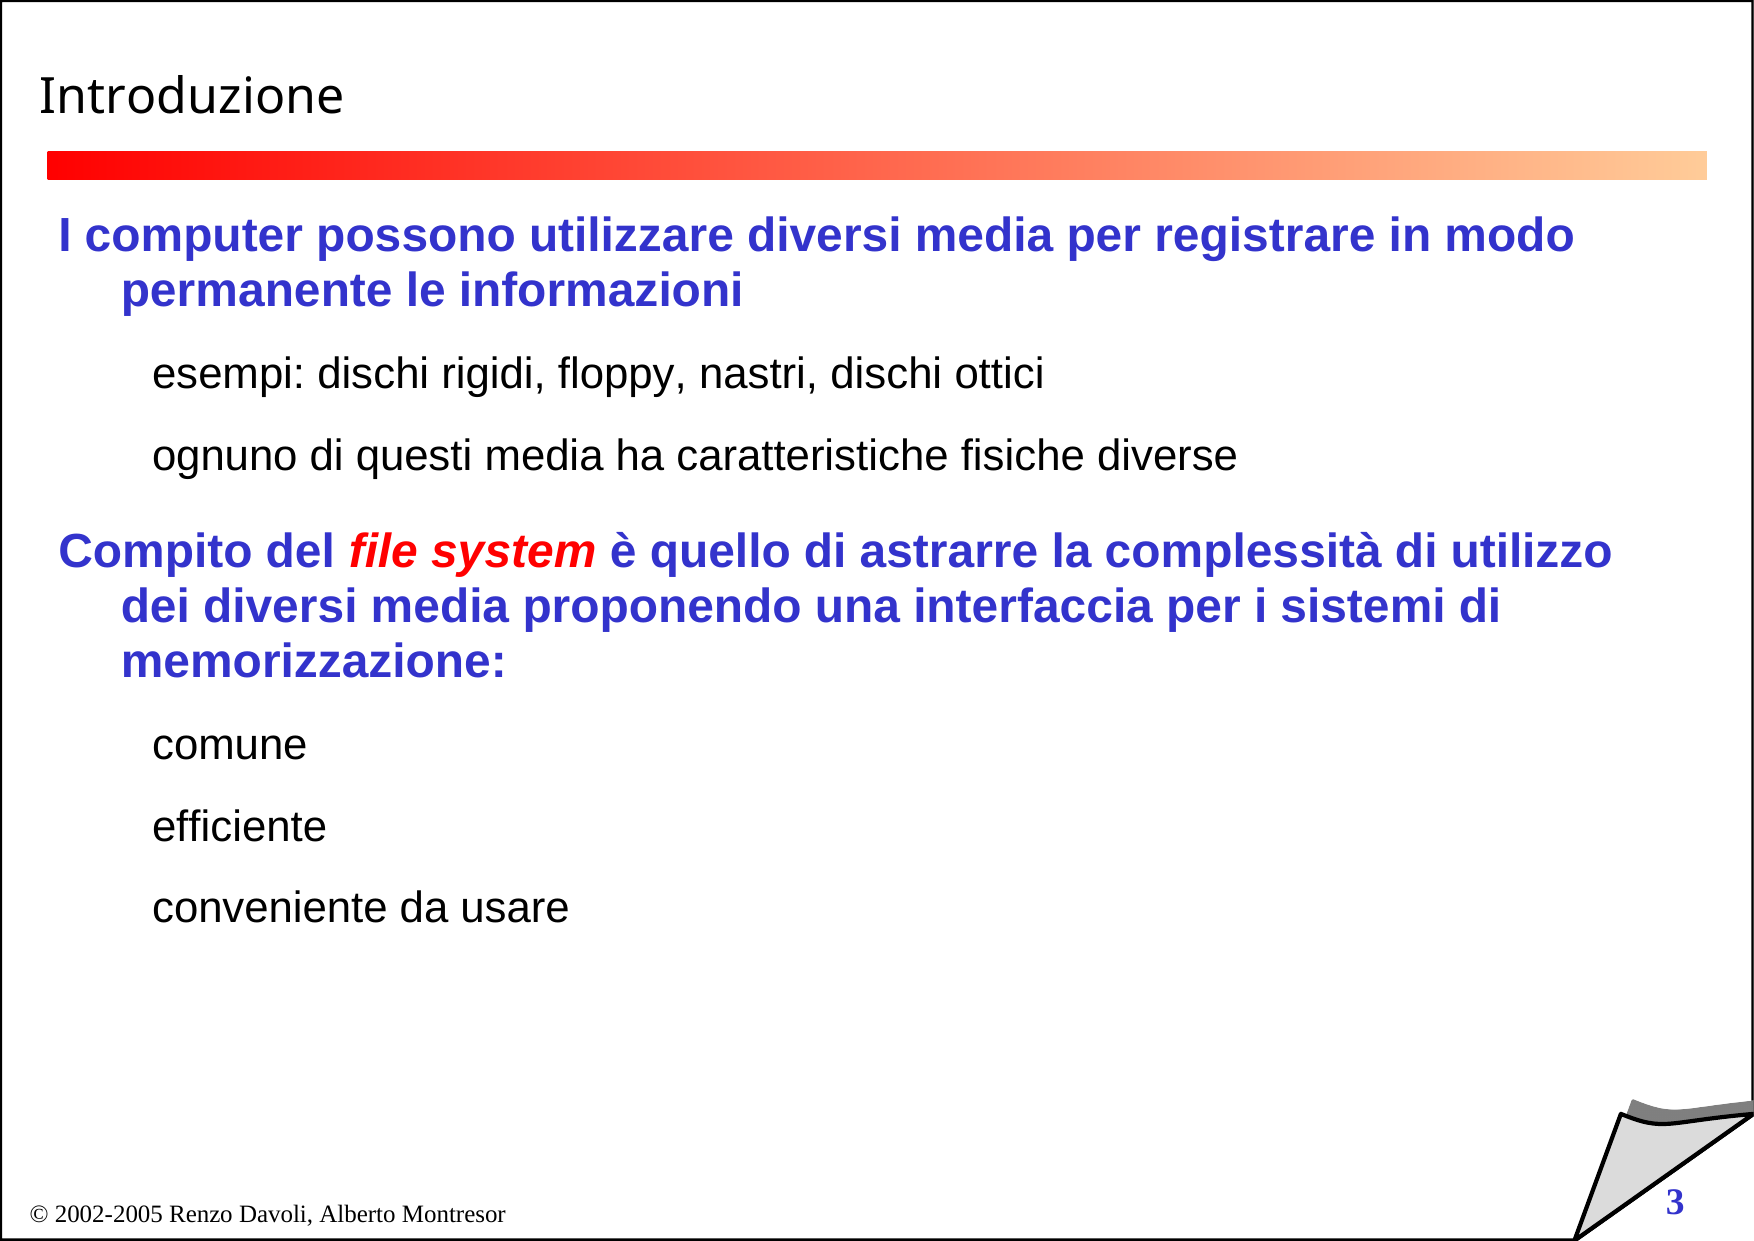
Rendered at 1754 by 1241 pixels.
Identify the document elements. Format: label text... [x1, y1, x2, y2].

text_box 6-11 [1074, 152, 1078, 179]
list I computer possono utilizzare diversi media per registrare in modo permanente le informazioni esempi: dischi rigidi, floppy, nastri, dischi ottici ognuno di questi media ha caratteristiche fisiche diverse Compito del file system è quello di astrarre la complessità di utilizzo dei diversi media proponendo una interfaccia per i sistemi di memorizzazione: comune efficiente conveniente da usare [58, 206, 1695, 1007]
text_box Start [1469, 152, 1474, 179]
title Introduzione [40, 49, 1713, 144]
